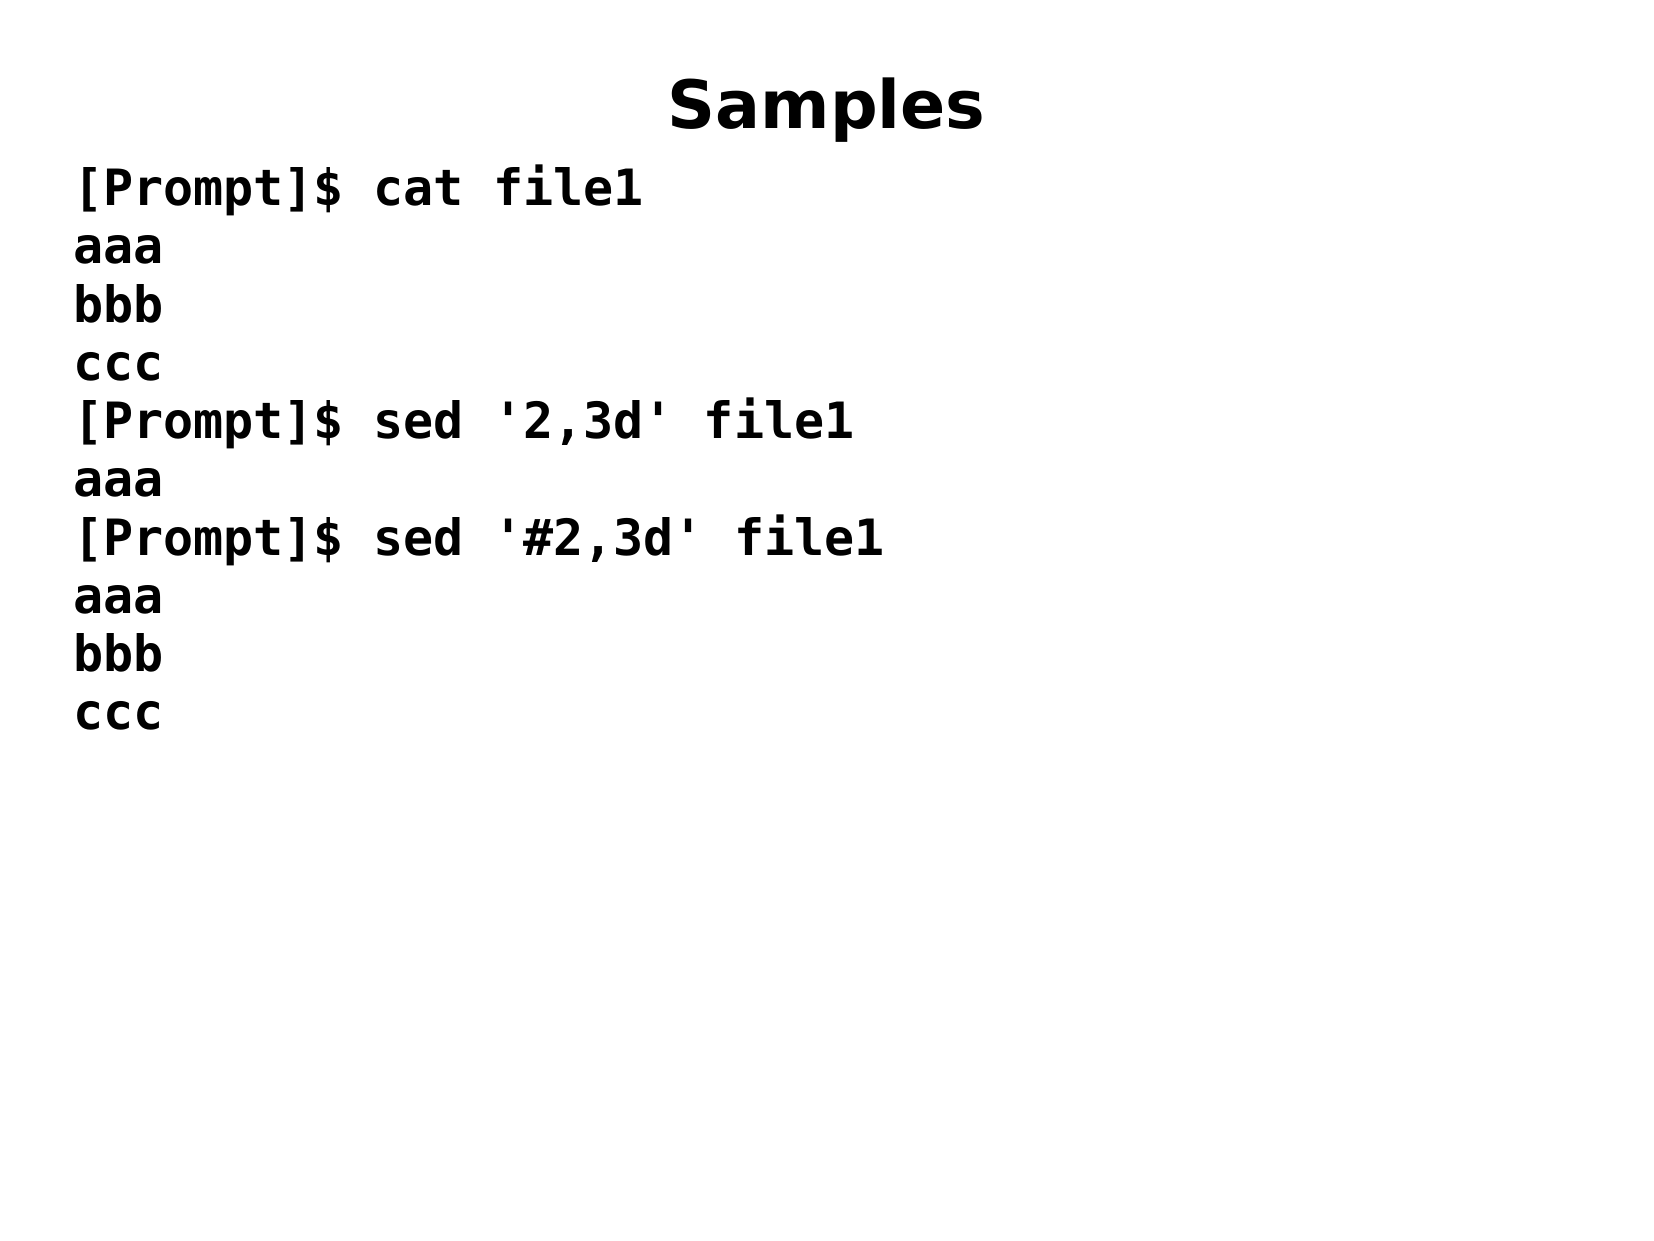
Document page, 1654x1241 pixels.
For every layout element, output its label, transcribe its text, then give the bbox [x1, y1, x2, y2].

text_box Samples [Prompt]$ cat file1 aaa bbb ccc [Prompt]$ sed '2,3d' file1 aaa [Prompt]$ sed '#2,3d' file1 aaa bbb ccc [59, 59, 1595, 808]
